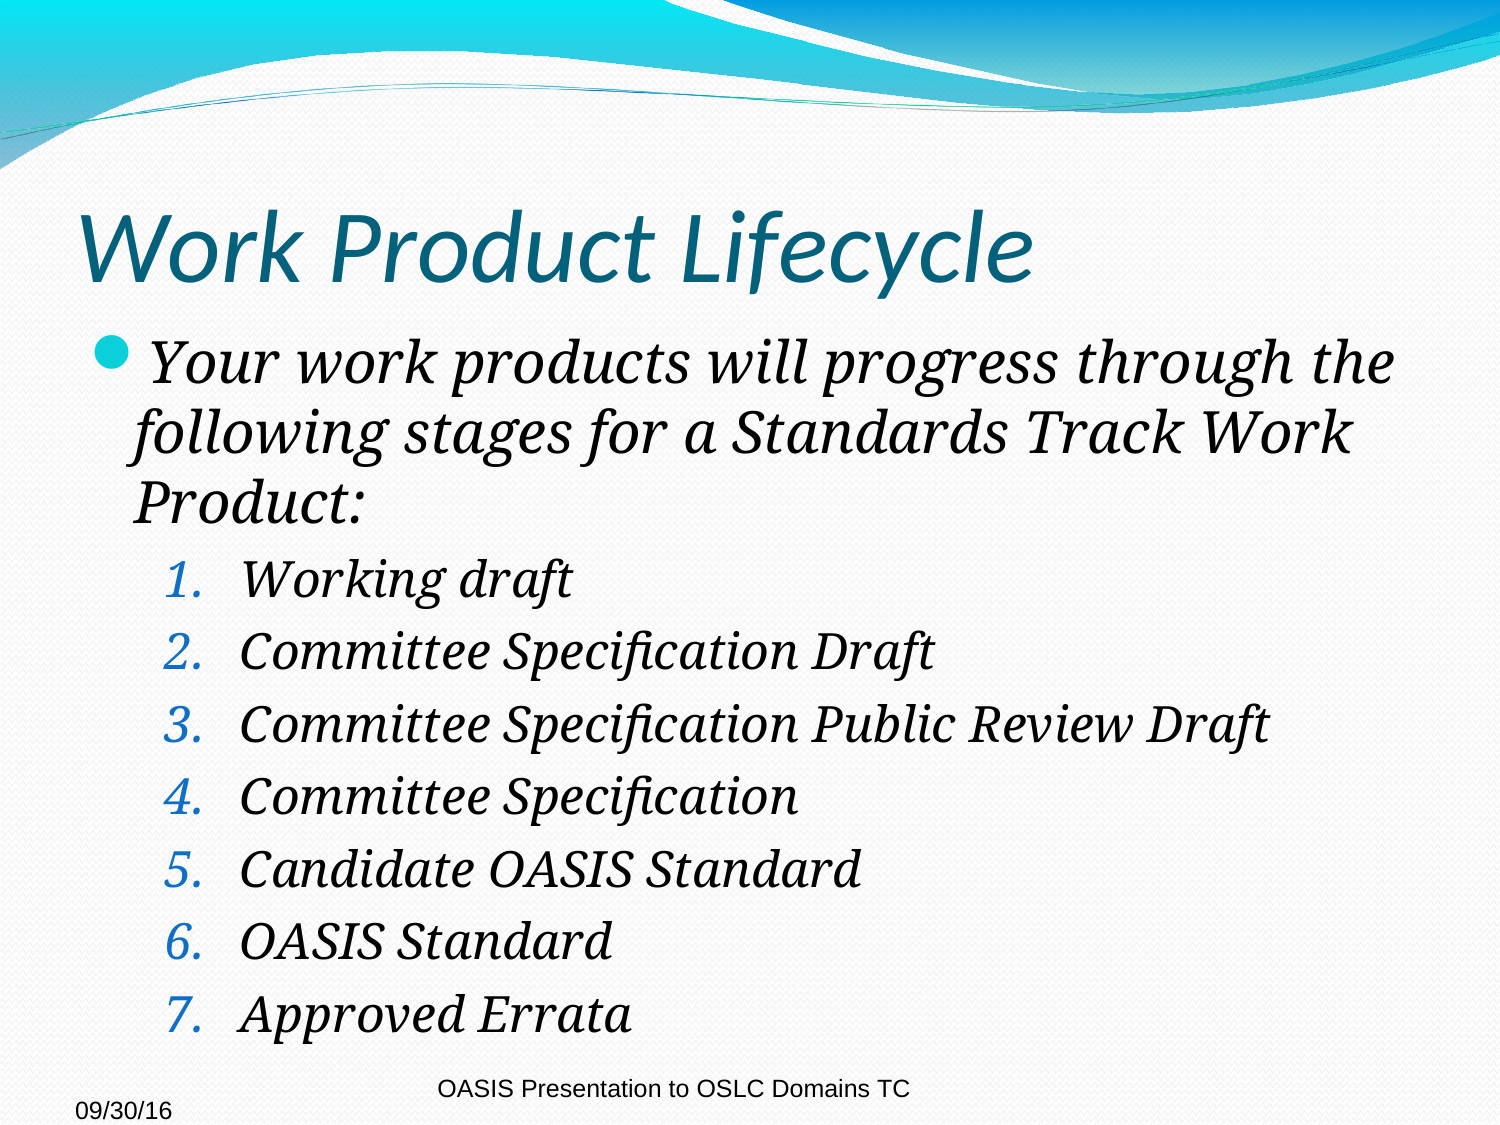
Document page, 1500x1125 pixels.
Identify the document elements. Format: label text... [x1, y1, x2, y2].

text_box 09/30/16 [75, 1087, 425, 1125]
text_box Work Product Lifecycle [75, 115, 1426, 304]
text_box Your work products will progress through the following stages for a Standards Track Work Product: Working draft Committee Specification Draft Committee Specification Public Review Draft Committee Specification Candidate OASIS Standard OASIS Standard Approved Errata [74, 317, 1450, 1038]
picture [0, 0, 1500, 1125]
text_box OASIS Presentation to OSLC Domains TC [437, 982, 988, 1103]
